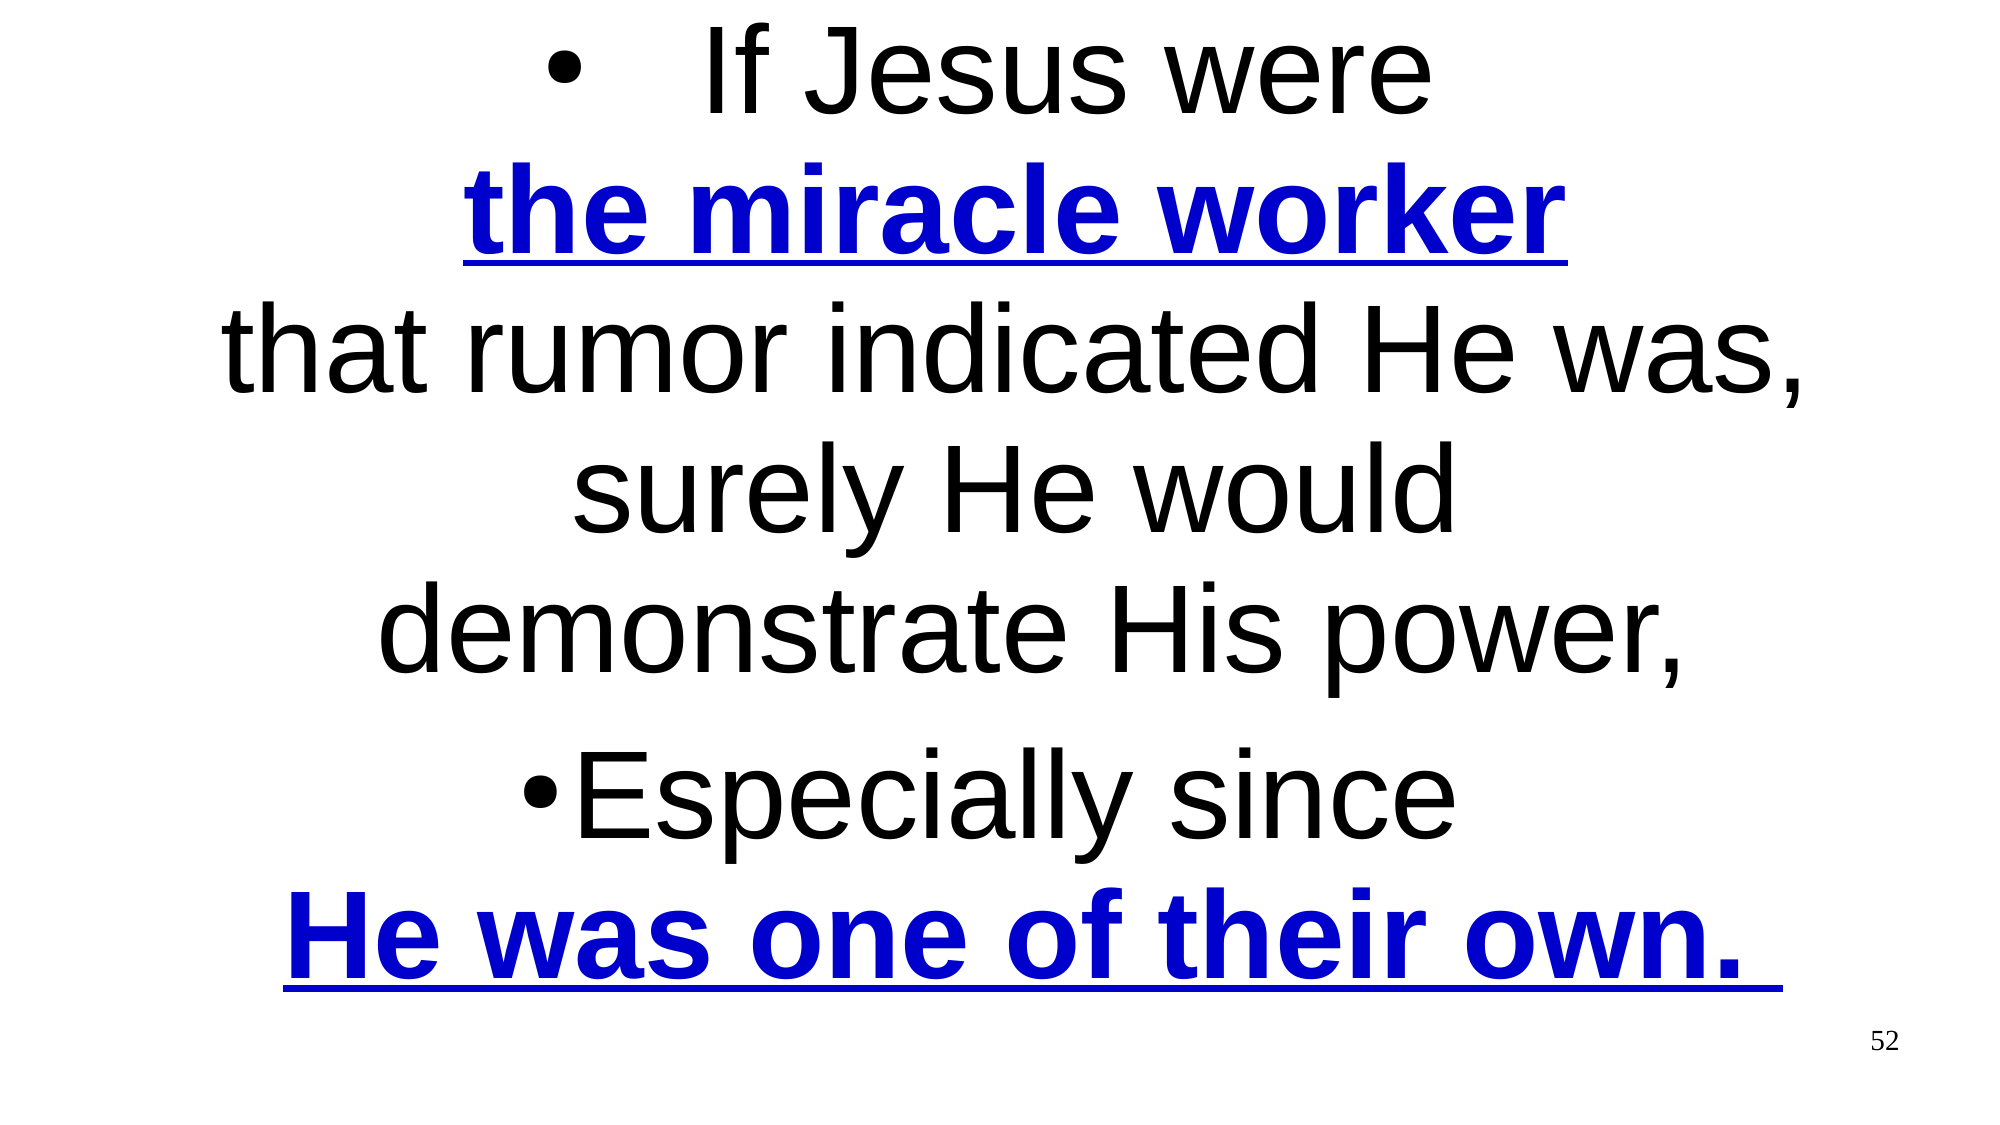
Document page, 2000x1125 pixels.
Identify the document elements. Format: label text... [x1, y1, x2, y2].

list If Jesus were the miracle worker that rumor indicated He was, surely He would demonstrate His power, Especially since He was one of their own. [0, 0, 1996, 1123]
